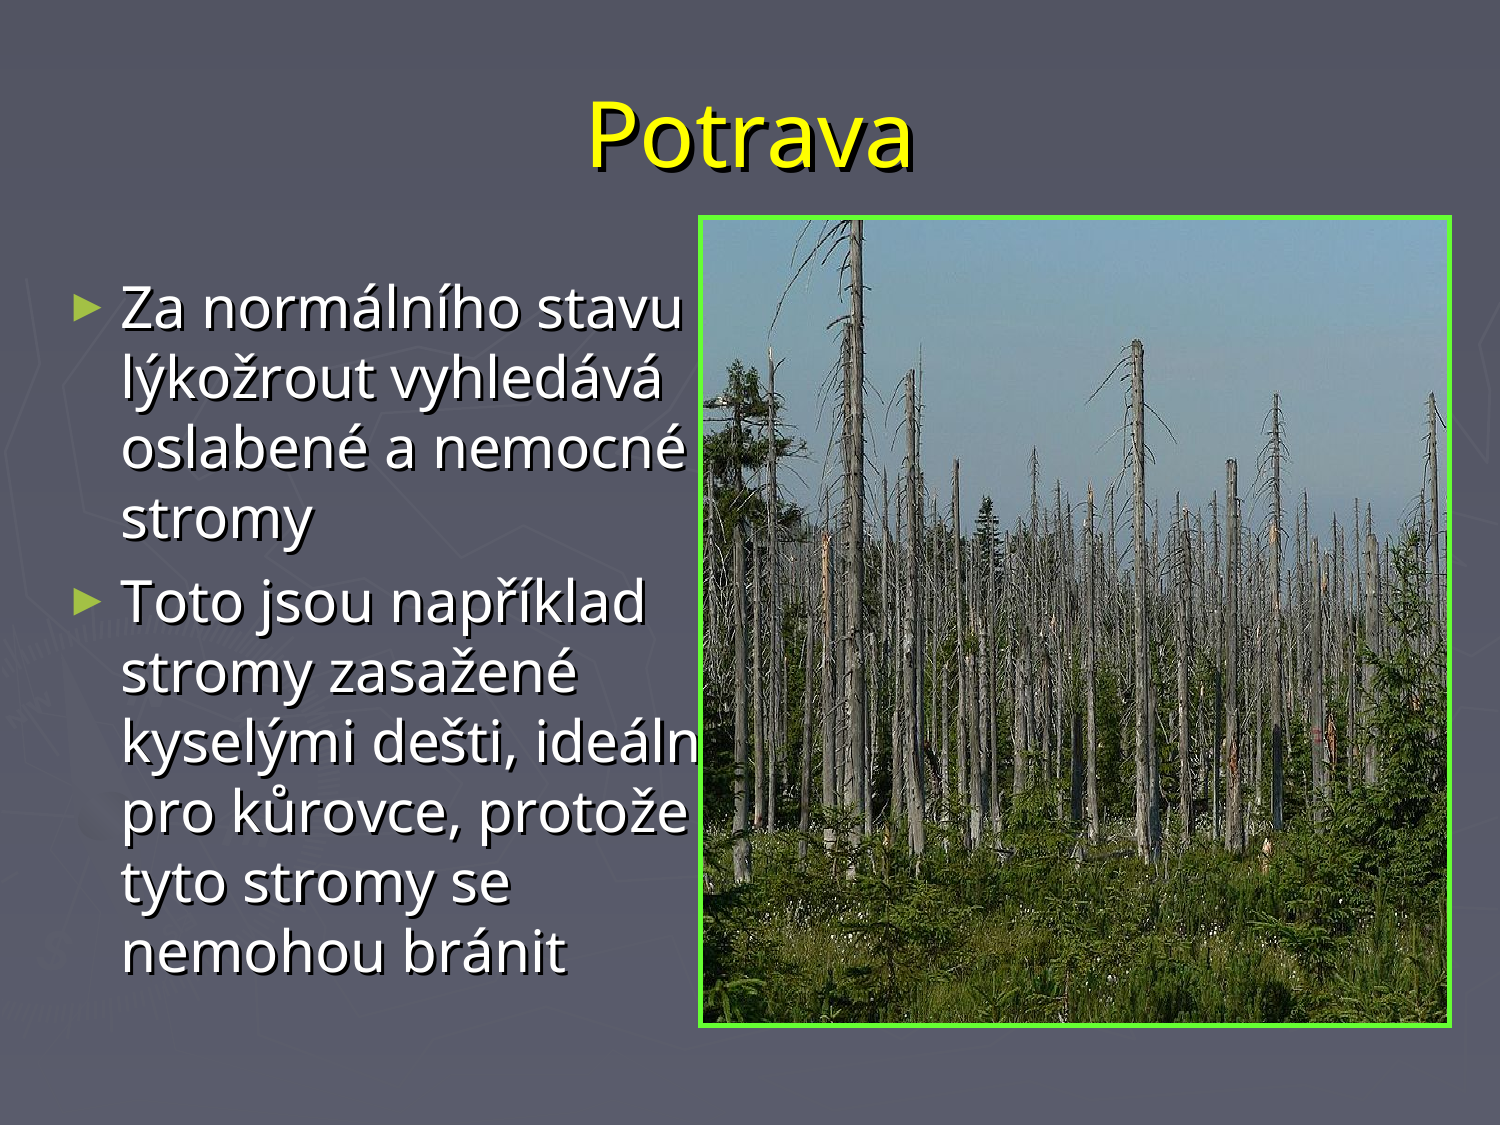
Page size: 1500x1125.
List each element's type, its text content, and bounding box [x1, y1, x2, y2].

list Za normálního stavu lýkožrout vyhledává oslabené a nemocné stromy Toto jsou například stromy zasažené kyselými dešti, ideální pro kůrovce, protože tyto stromy se nemohou bránit [49, 262, 698, 1001]
text_box [702, 220, 1448, 1024]
title Potrava [49, 37, 1451, 225]
